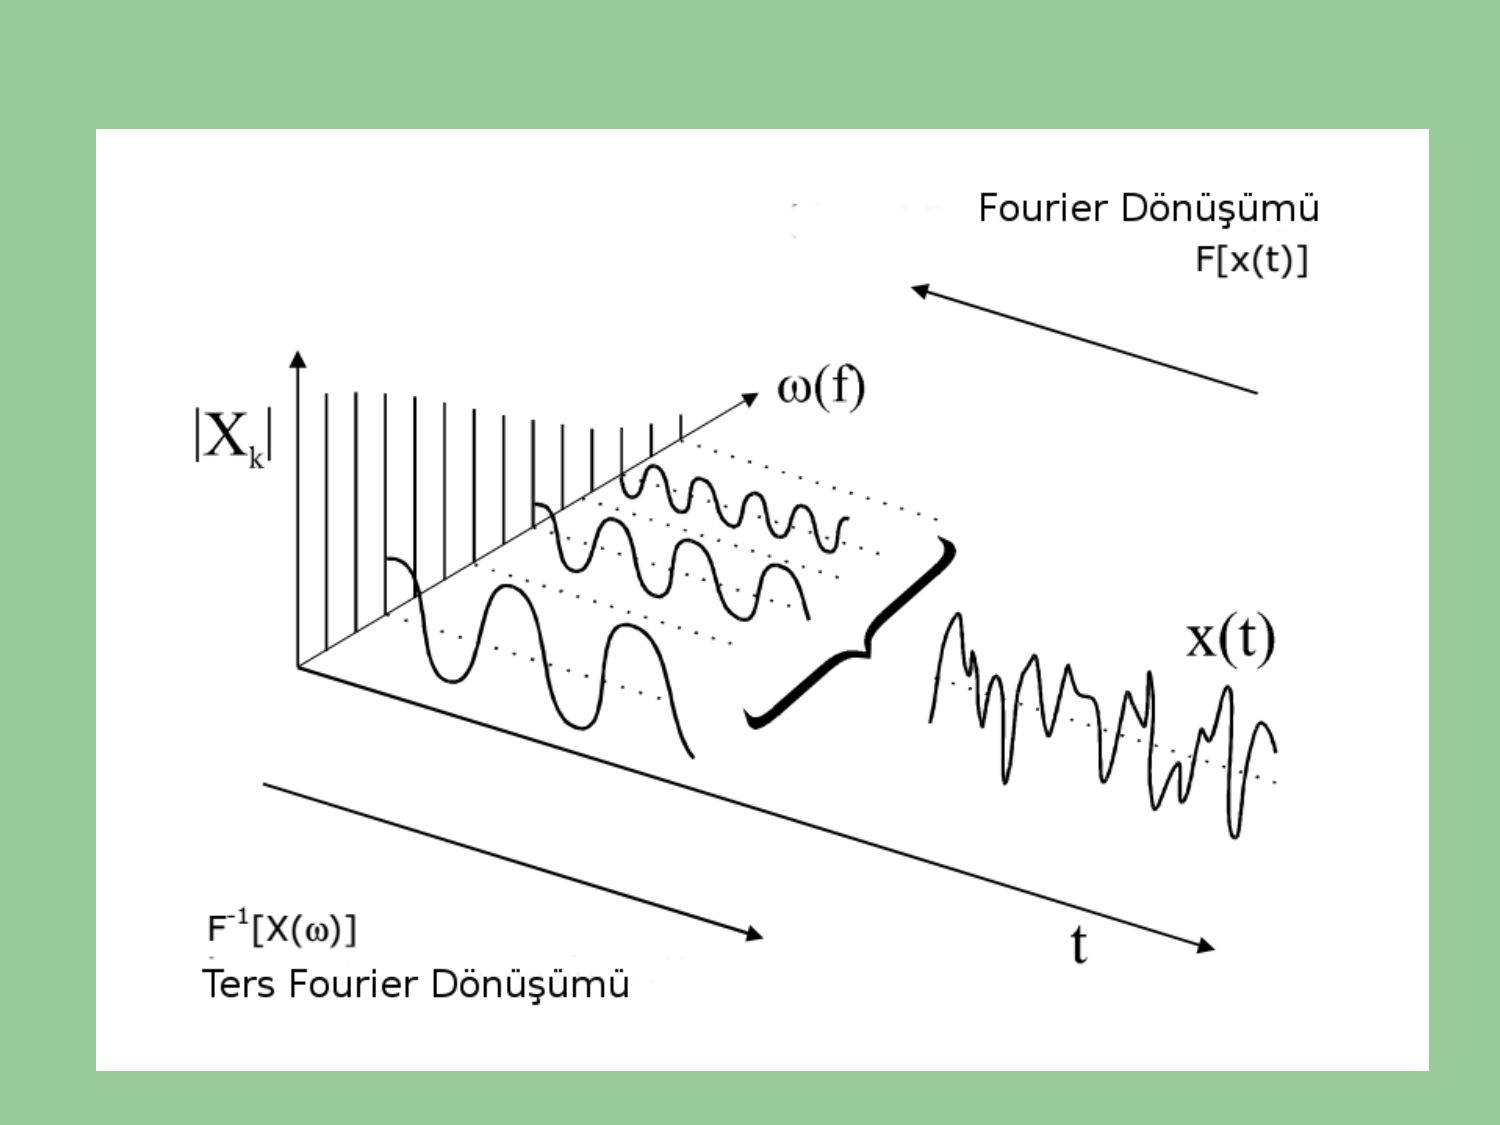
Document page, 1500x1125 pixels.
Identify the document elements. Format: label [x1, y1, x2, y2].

picture [96, 129, 1429, 1071]
